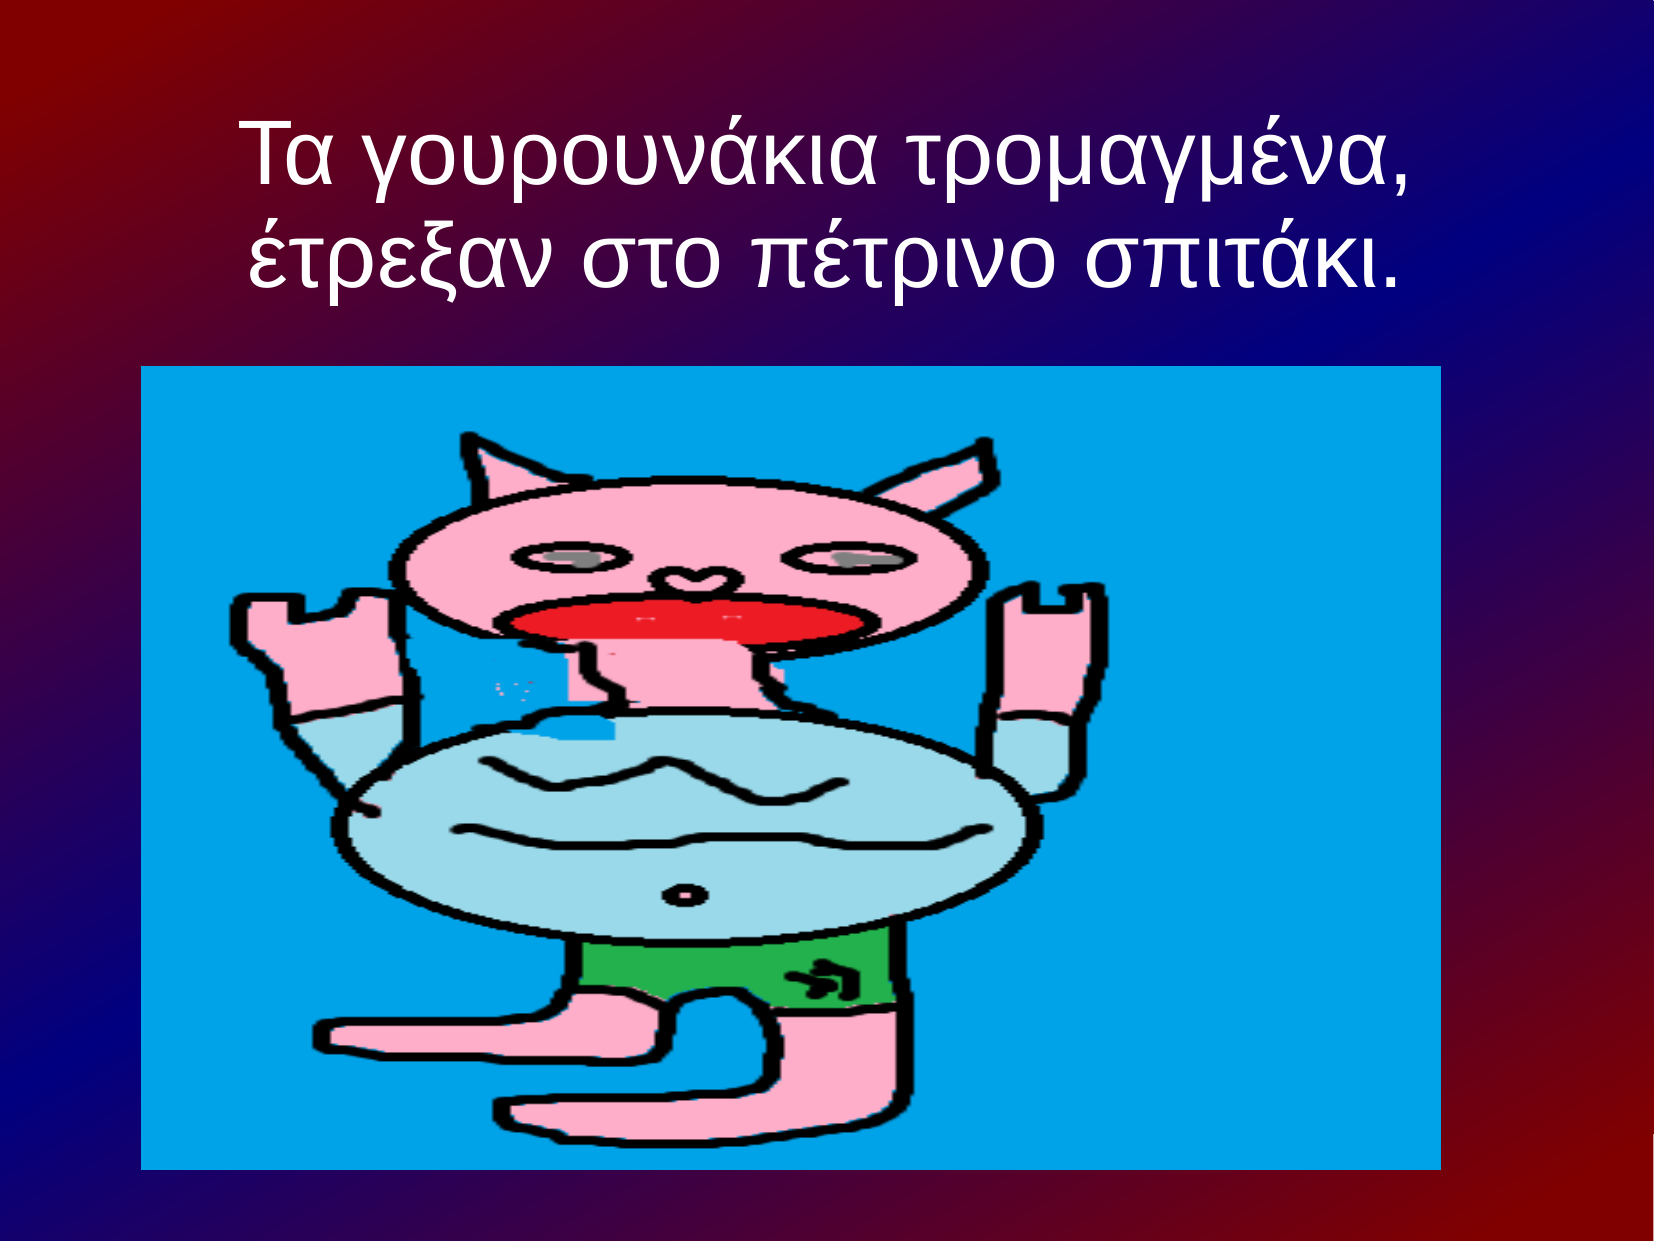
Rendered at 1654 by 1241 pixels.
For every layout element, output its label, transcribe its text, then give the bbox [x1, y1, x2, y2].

picture [232, 434, 1106, 1147]
title Τα γουρουνάκια τρομαγμένα, έτρεξαν στο πέτρινο σπιτάκι. [82, 0, 1571, 307]
